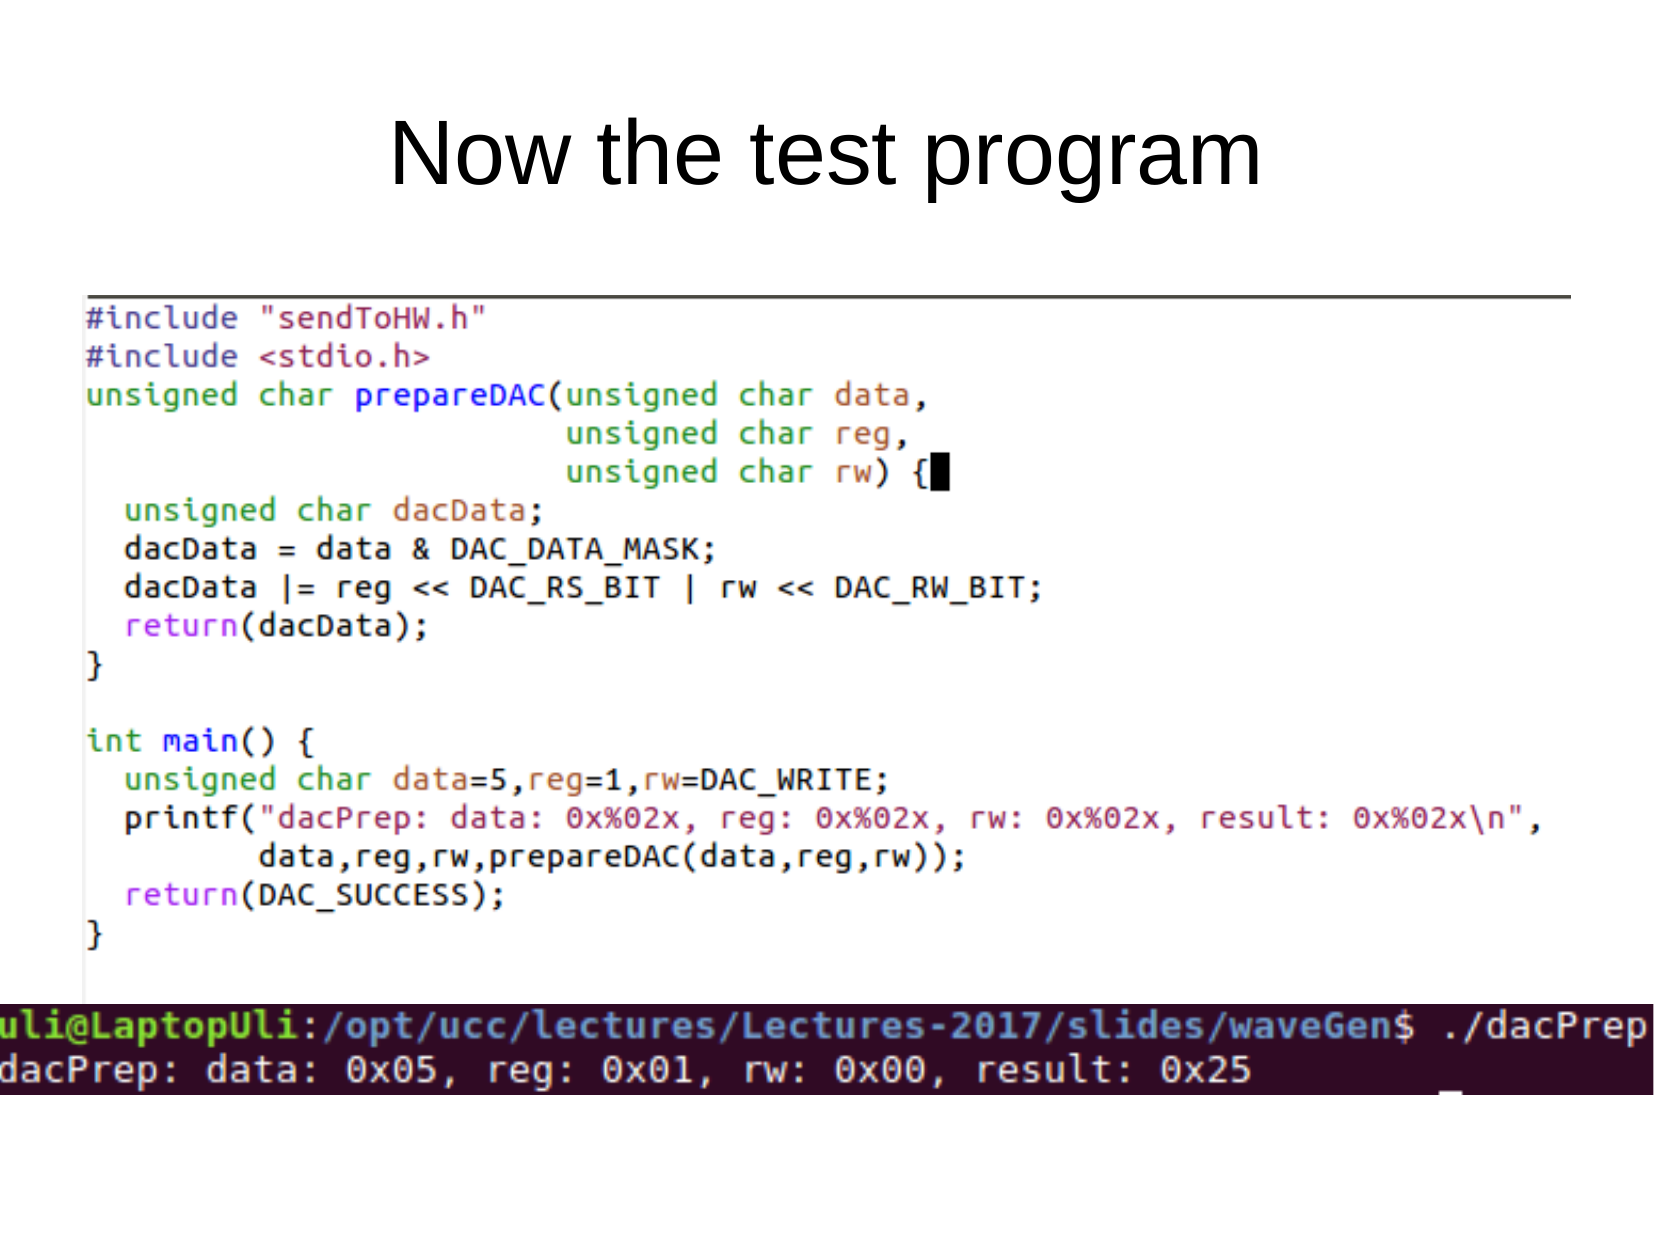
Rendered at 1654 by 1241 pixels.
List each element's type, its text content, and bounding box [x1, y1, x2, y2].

picture [0, 295, 1654, 1096]
title Now the test program [82, 49, 1571, 257]
